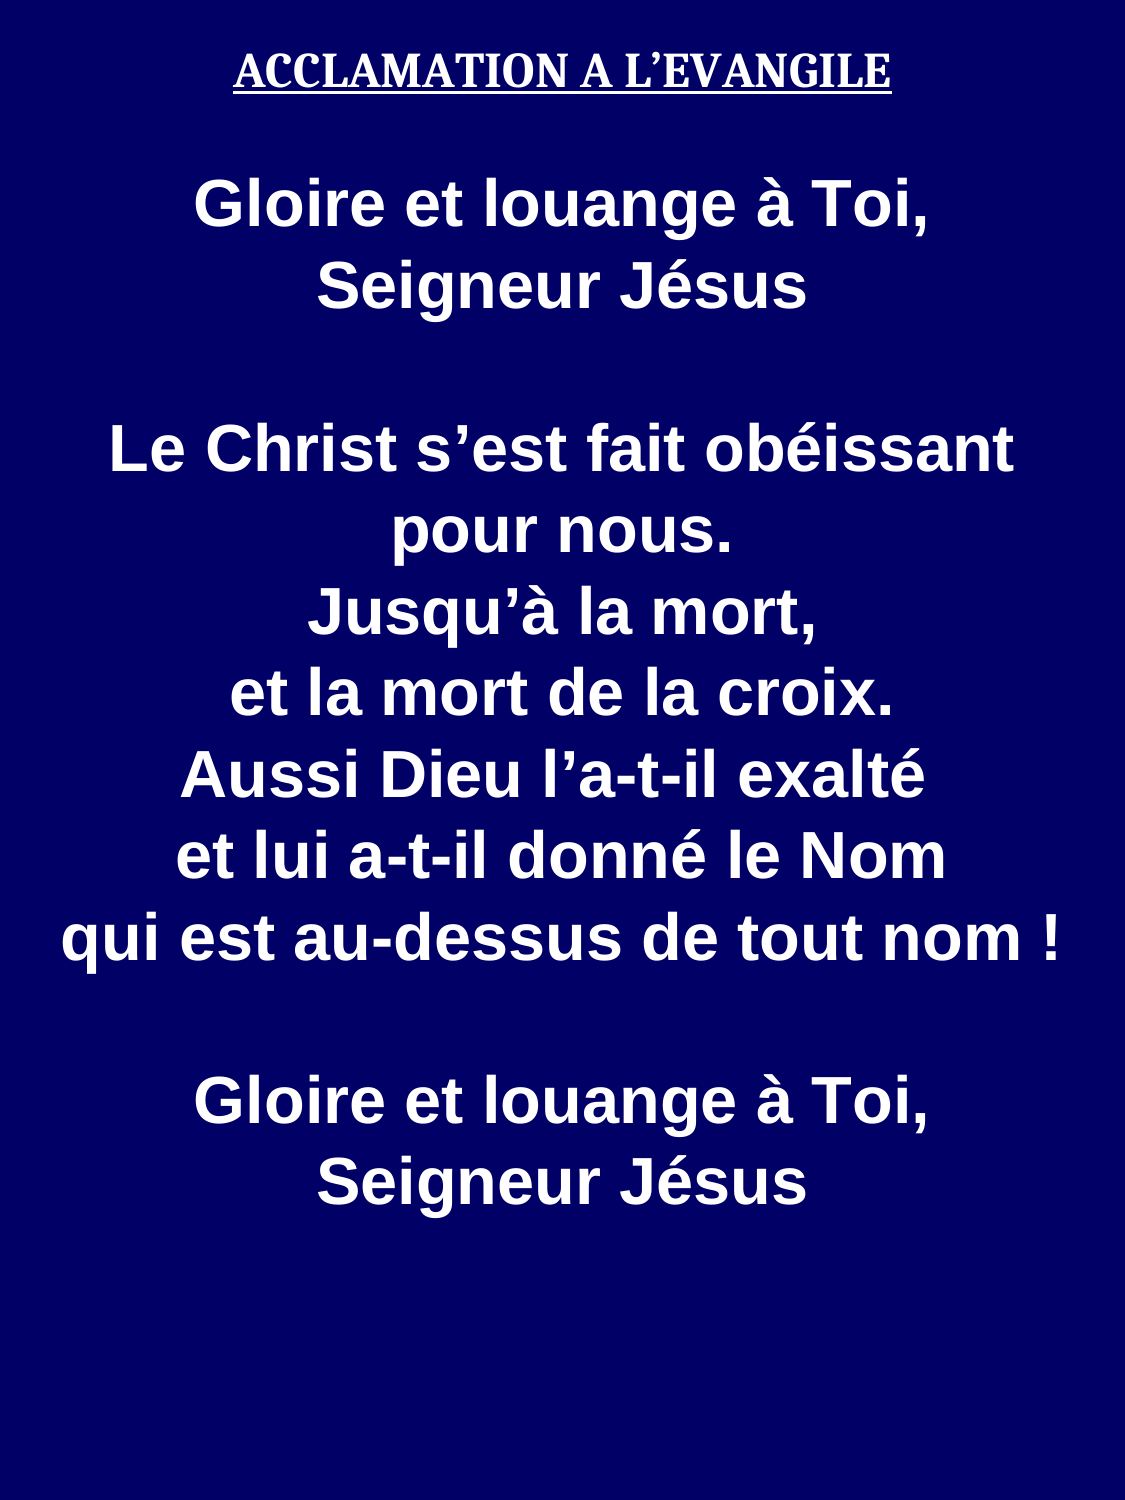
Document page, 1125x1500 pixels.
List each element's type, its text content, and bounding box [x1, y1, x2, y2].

text_box ACCLAMATION A L’EVANGILE Gloire et louange à Toi, Seigneur Jésus Le Christ s’est fait obéissant pour nous. Jusqu’à la mort, et la mort de la croix. Aussi Dieu l’a-t-il exalté et lui a-t-il donné le Nom qui est au-dessus de tout nom ! Gloire et louange à Toi, Seigneur Jésus [0, 29, 1125, 1226]
